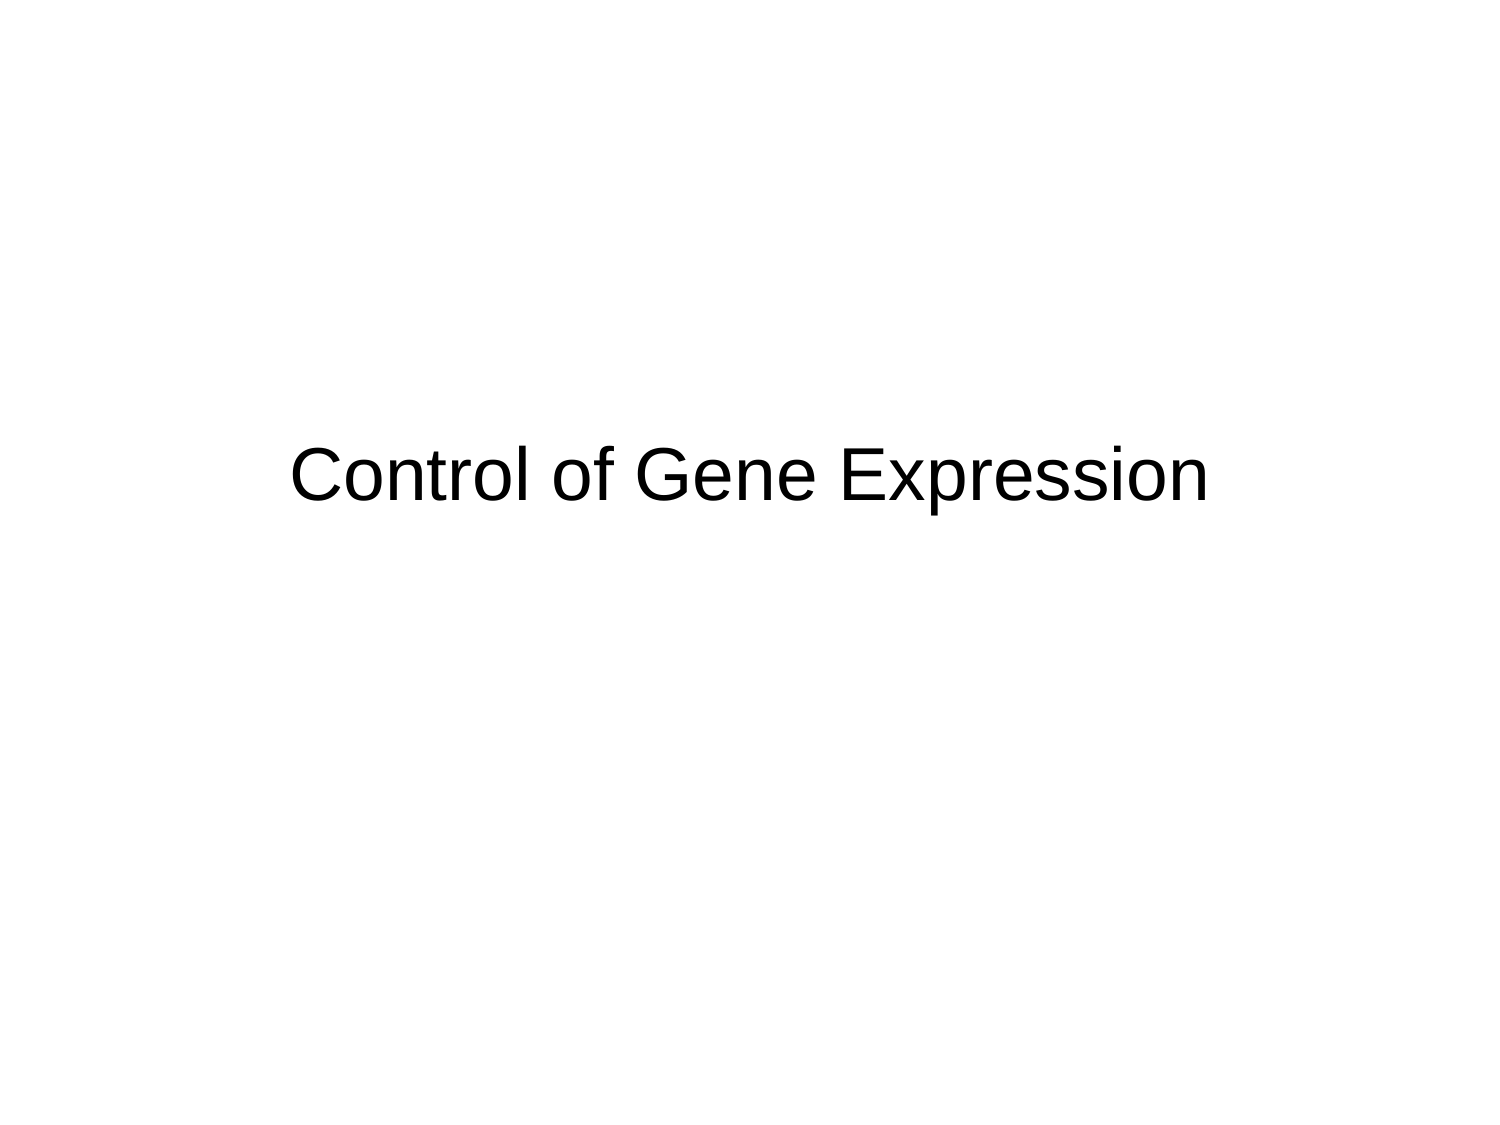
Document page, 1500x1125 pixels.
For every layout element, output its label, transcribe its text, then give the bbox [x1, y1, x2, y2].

title Control of Gene Expression [112, 349, 1388, 591]
